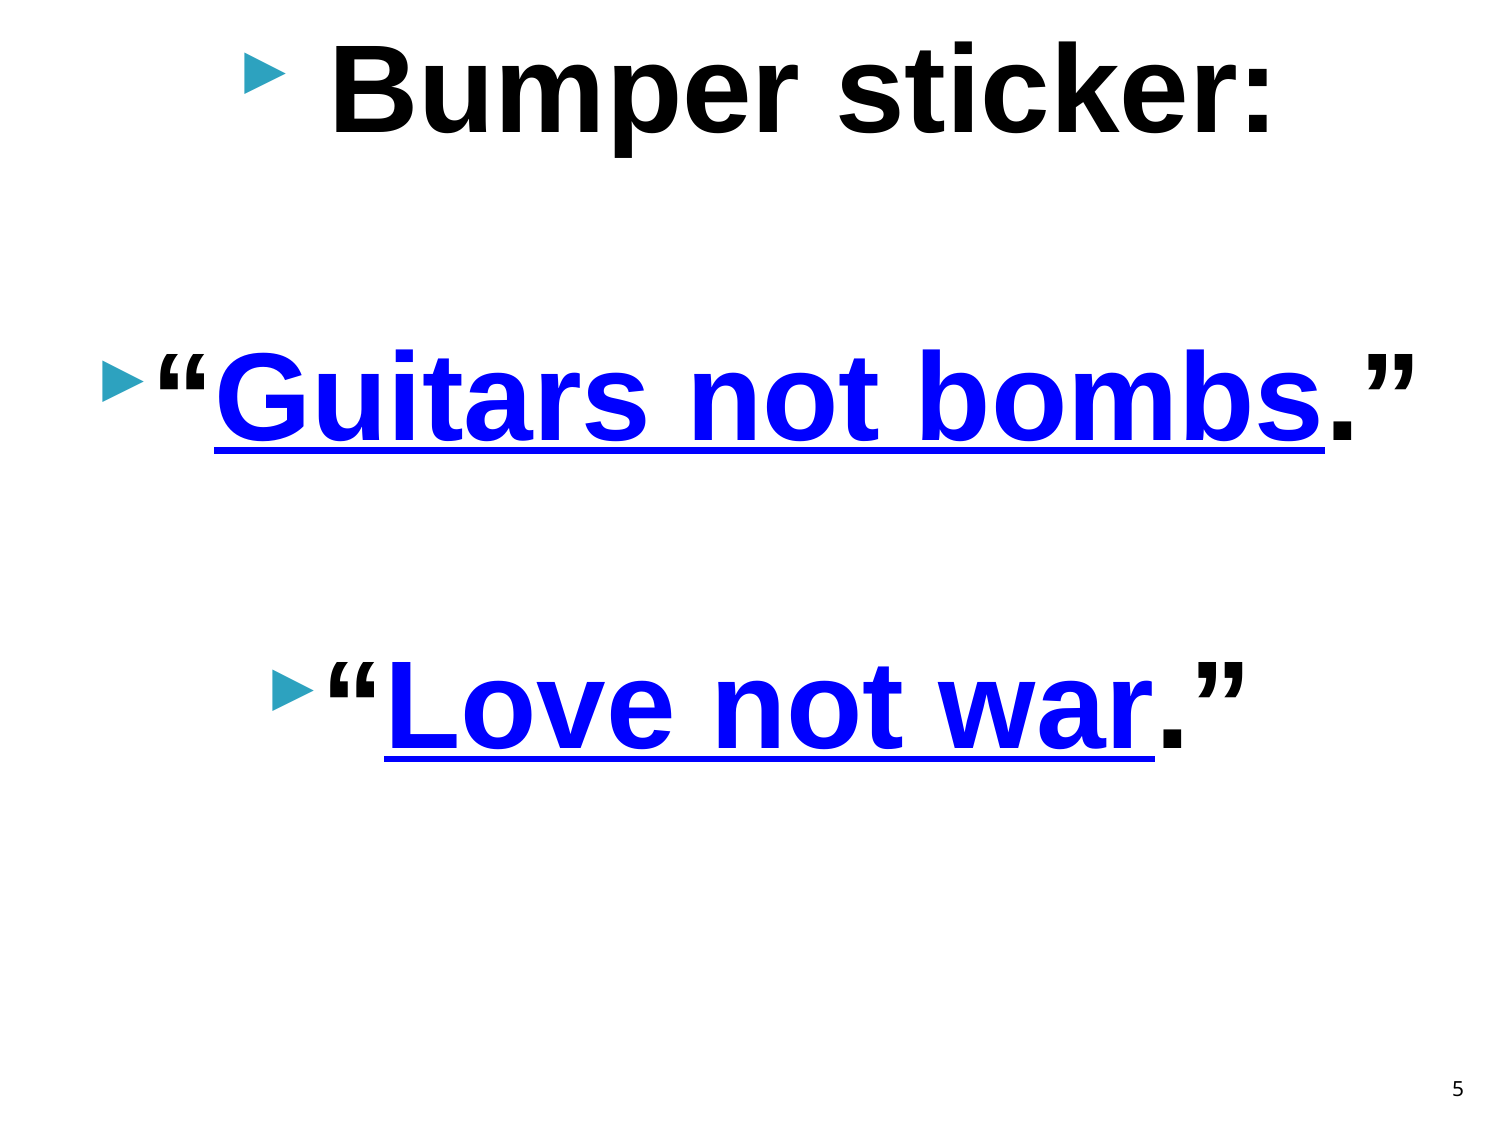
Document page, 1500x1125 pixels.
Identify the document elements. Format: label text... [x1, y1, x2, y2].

slide_number <number> [1418, 1051, 1479, 1112]
list Bumper sticker: “Guitars not bombs.” “Love not war.” [0, 0, 1500, 1125]
